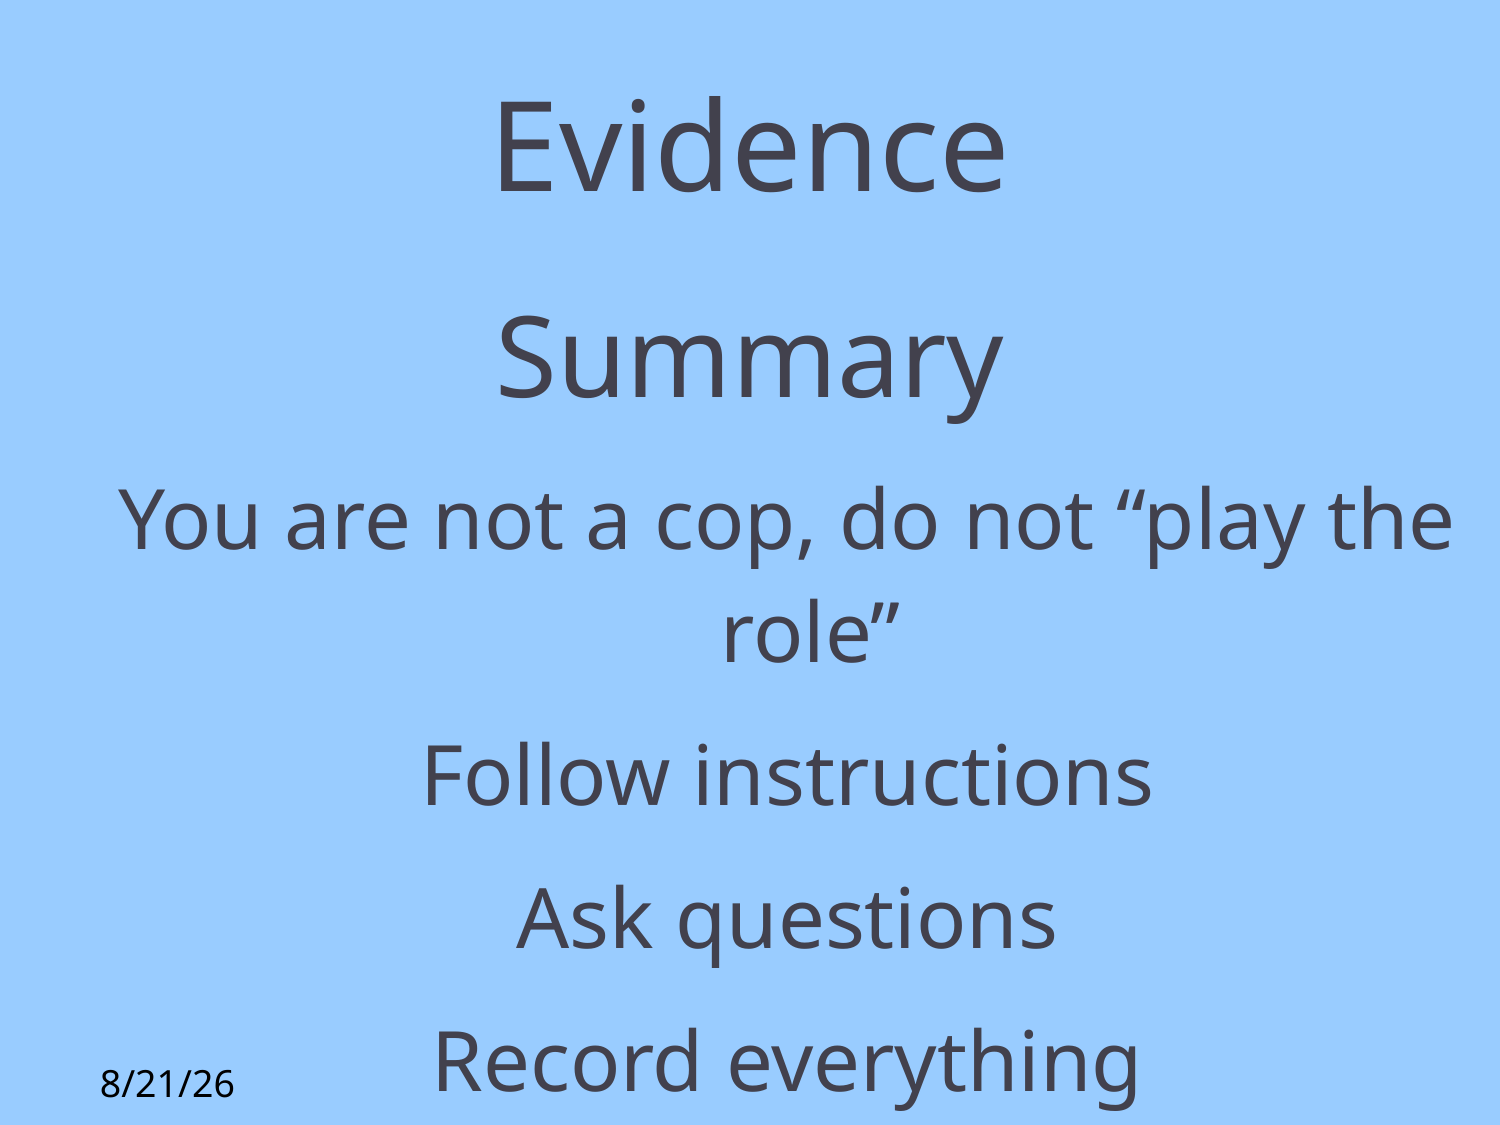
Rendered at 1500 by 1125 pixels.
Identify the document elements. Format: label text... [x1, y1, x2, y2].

list Summary You are not a cop, do not “play the role” Follow instructions Ask questions Record everything [0, 262, 1500, 1028]
title Evidence [75, 33, 1425, 244]
